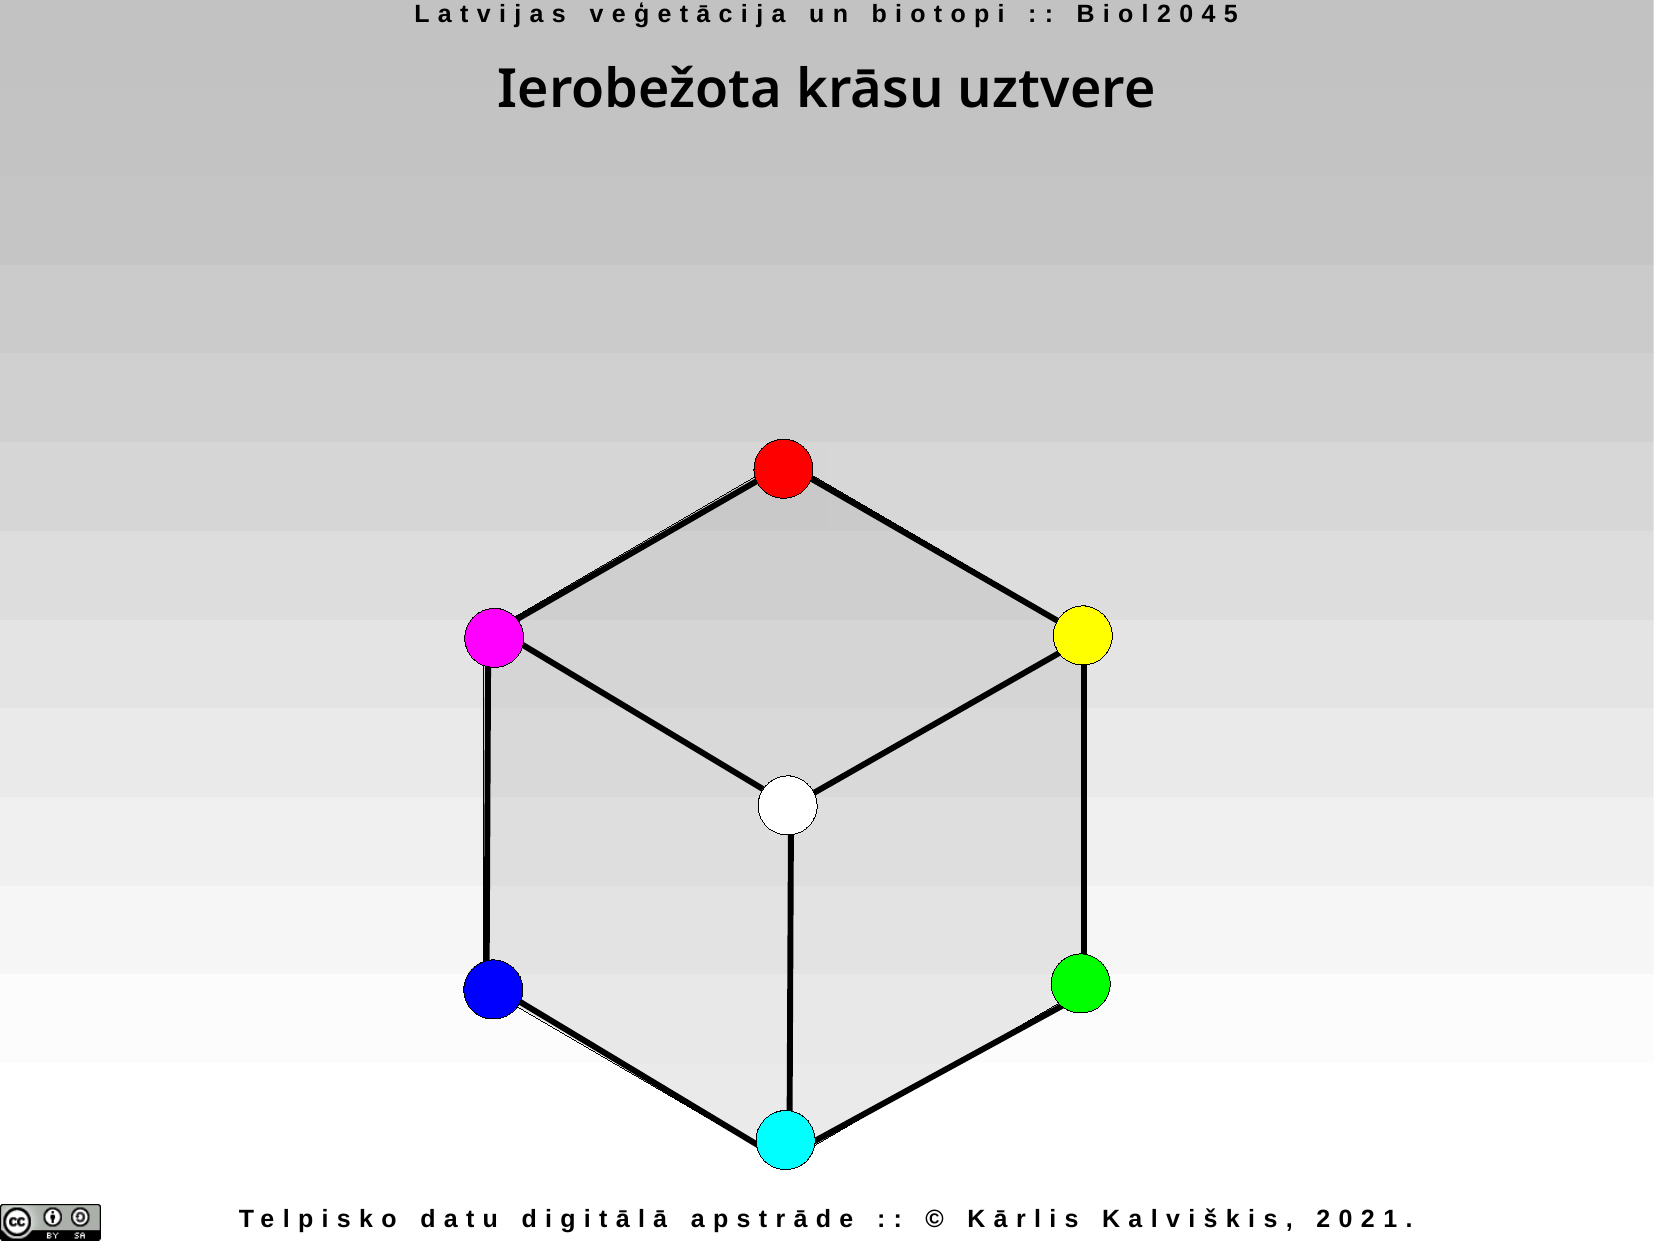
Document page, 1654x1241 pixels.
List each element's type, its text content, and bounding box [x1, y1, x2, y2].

text_box [463, 439, 1113, 1170]
picture [0, 0, 1654, 1241]
title Ierobežota krāsu uztvere [29, 49, 1625, 296]
